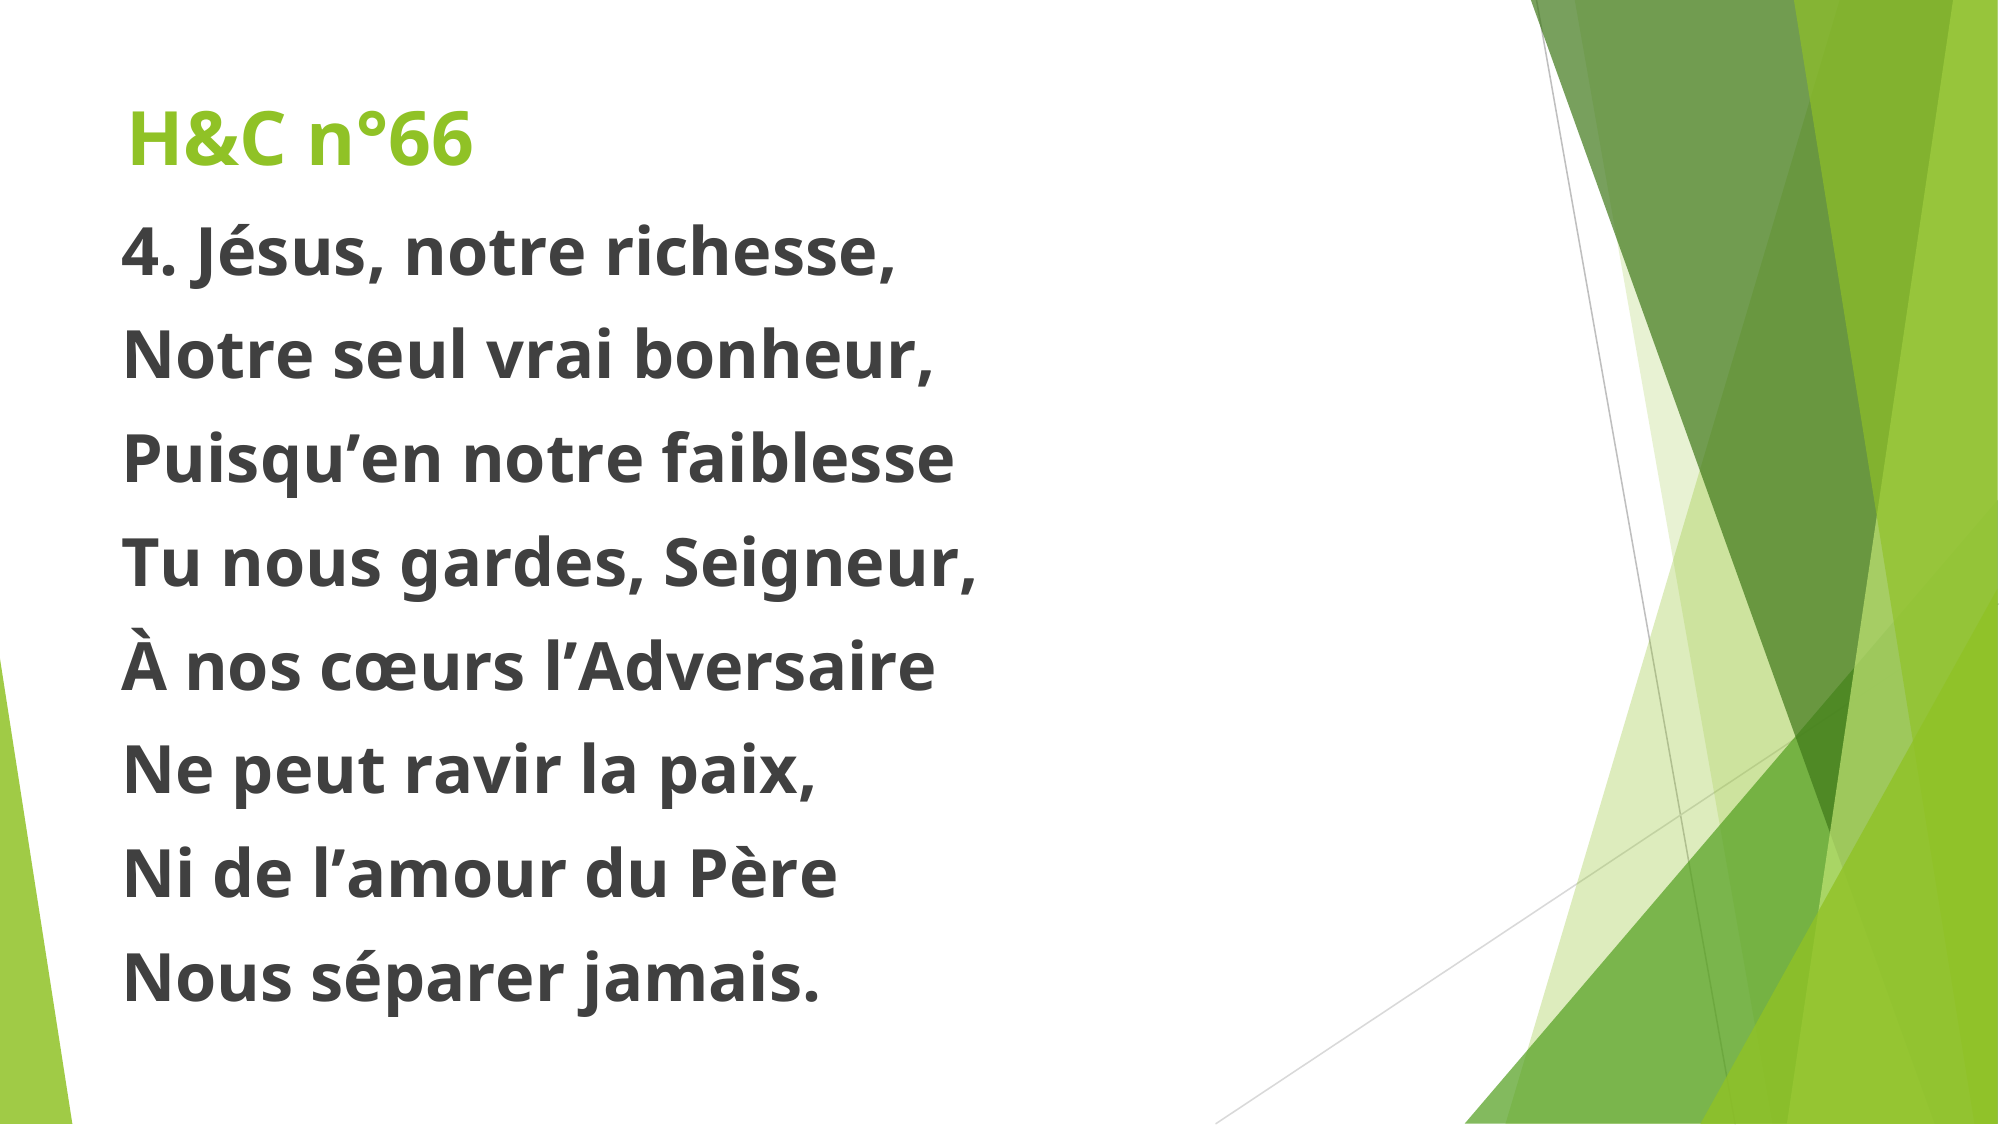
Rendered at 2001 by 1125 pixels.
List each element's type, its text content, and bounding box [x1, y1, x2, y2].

text_box 4. Jésus, notre richesse, Notre seul vrai bonheur, Puisqu’en notre faiblesse Tu nous gardes, Seigneur, À nos cœurs l’Adversaire Ne peut ravir la paix, Ni de l’amour du Père Nous séparer jamais. [106, 188, 1973, 1037]
text_box H&C n°66 [111, 82, 1522, 188]
